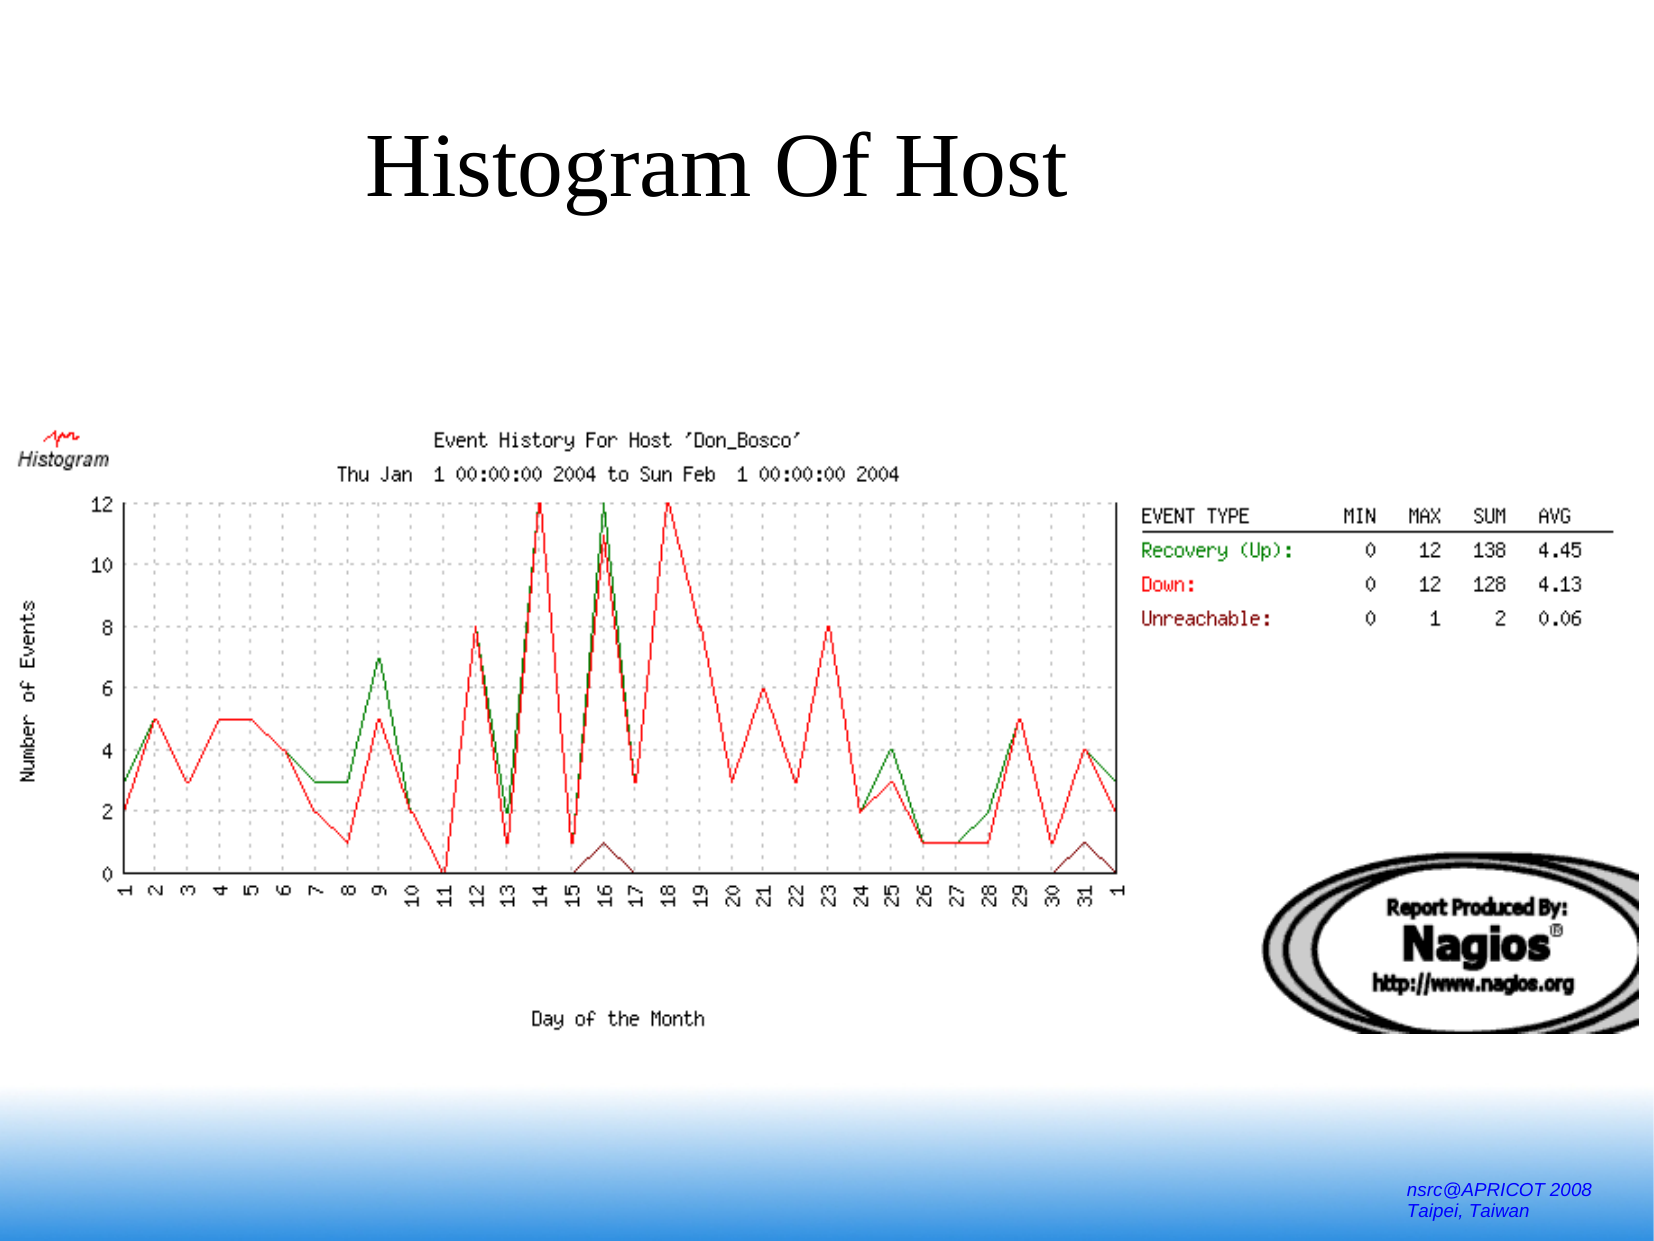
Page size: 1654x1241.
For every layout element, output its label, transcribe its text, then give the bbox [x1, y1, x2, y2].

picture [0, 1083, 1654, 1241]
picture [15, 427, 1639, 1034]
text_box Histogram Of Host [365, 109, 1067, 220]
